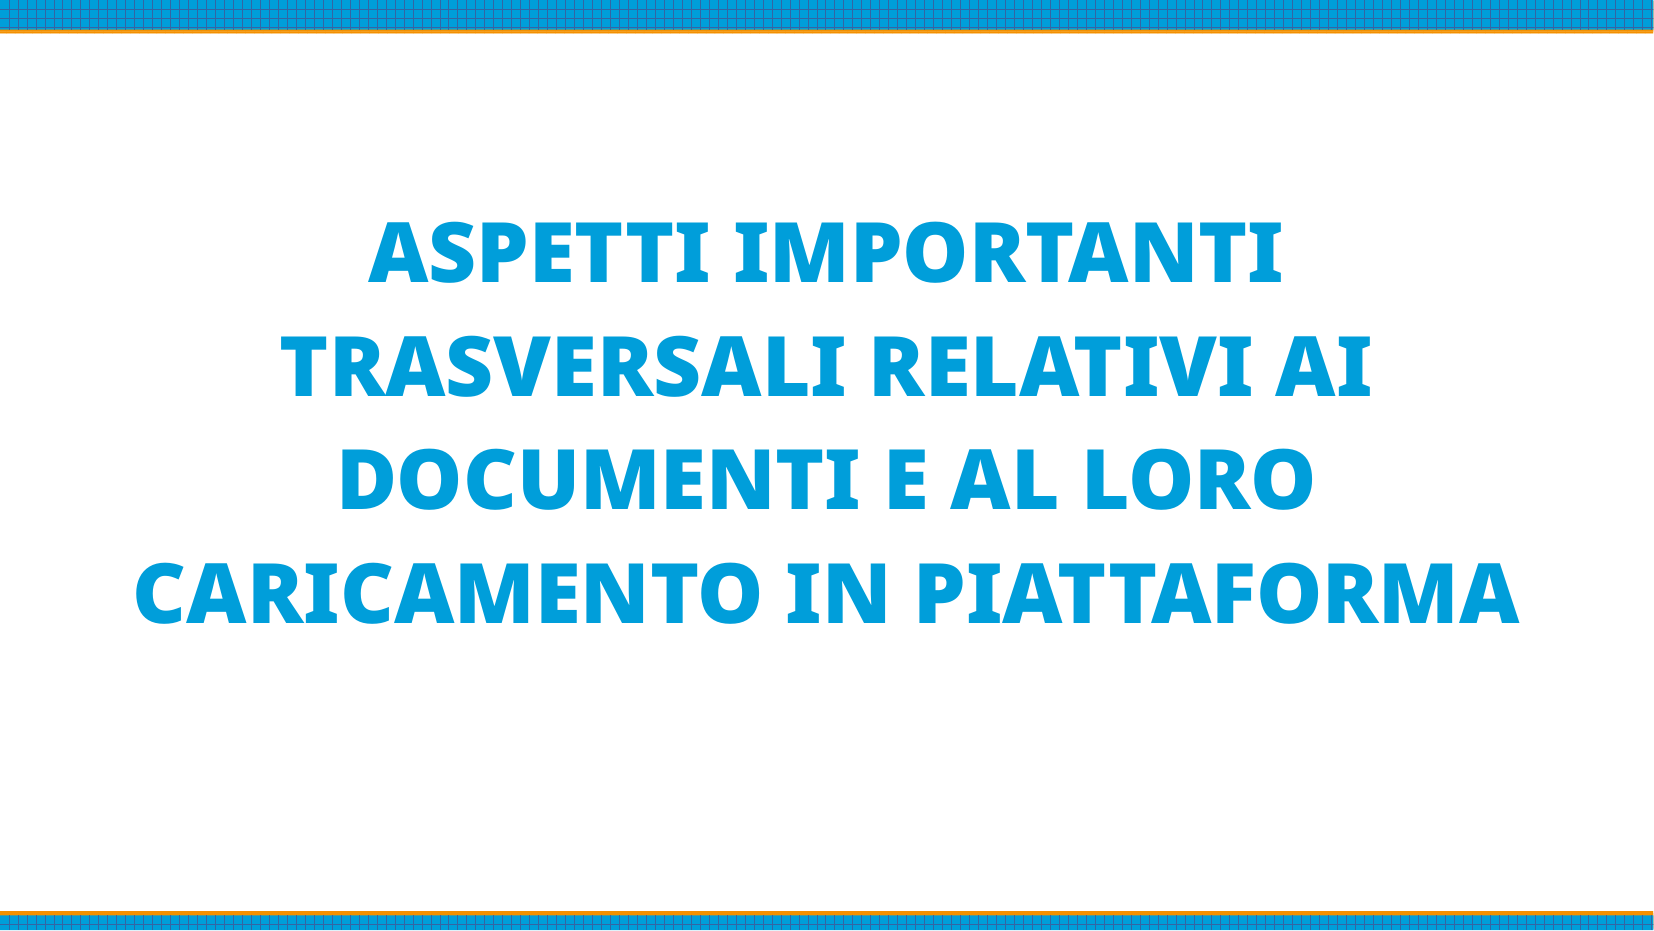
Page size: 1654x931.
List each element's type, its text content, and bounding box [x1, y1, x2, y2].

subtitle ASPETTI IMPORTANTI TRASVERSALI RELATIVI AI DOCUMENTI E AL LORO CARICAMENTO IN PIATTAFORMA [88, 44, 1565, 798]
